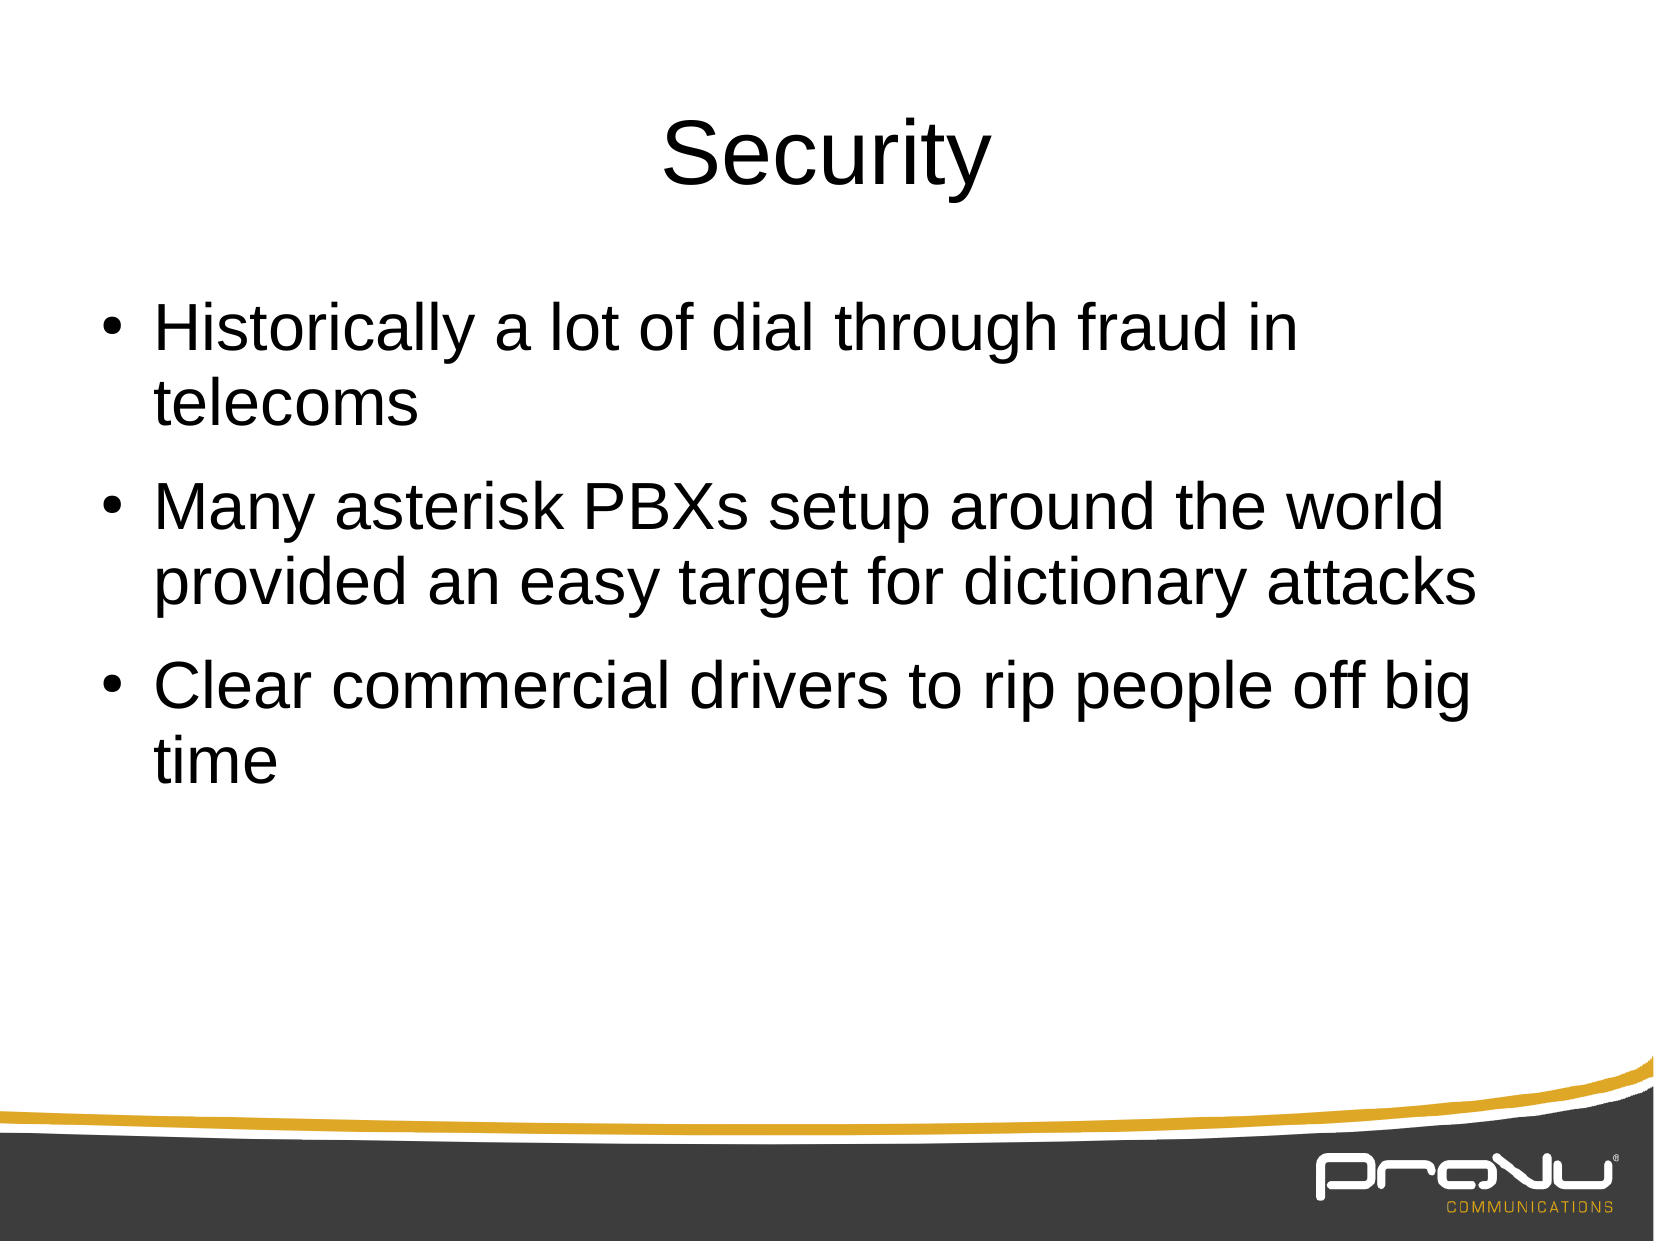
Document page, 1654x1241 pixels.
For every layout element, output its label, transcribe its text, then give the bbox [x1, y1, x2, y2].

title Security [82, 49, 1571, 257]
list Historically a lot of dial through fraud in telecoms Many asterisk PBXs setup around the world provided an easy target for dictionary attacks Clear commercial drivers to rip people off big time [82, 290, 1571, 1109]
picture [0, 1039, 1654, 1241]
